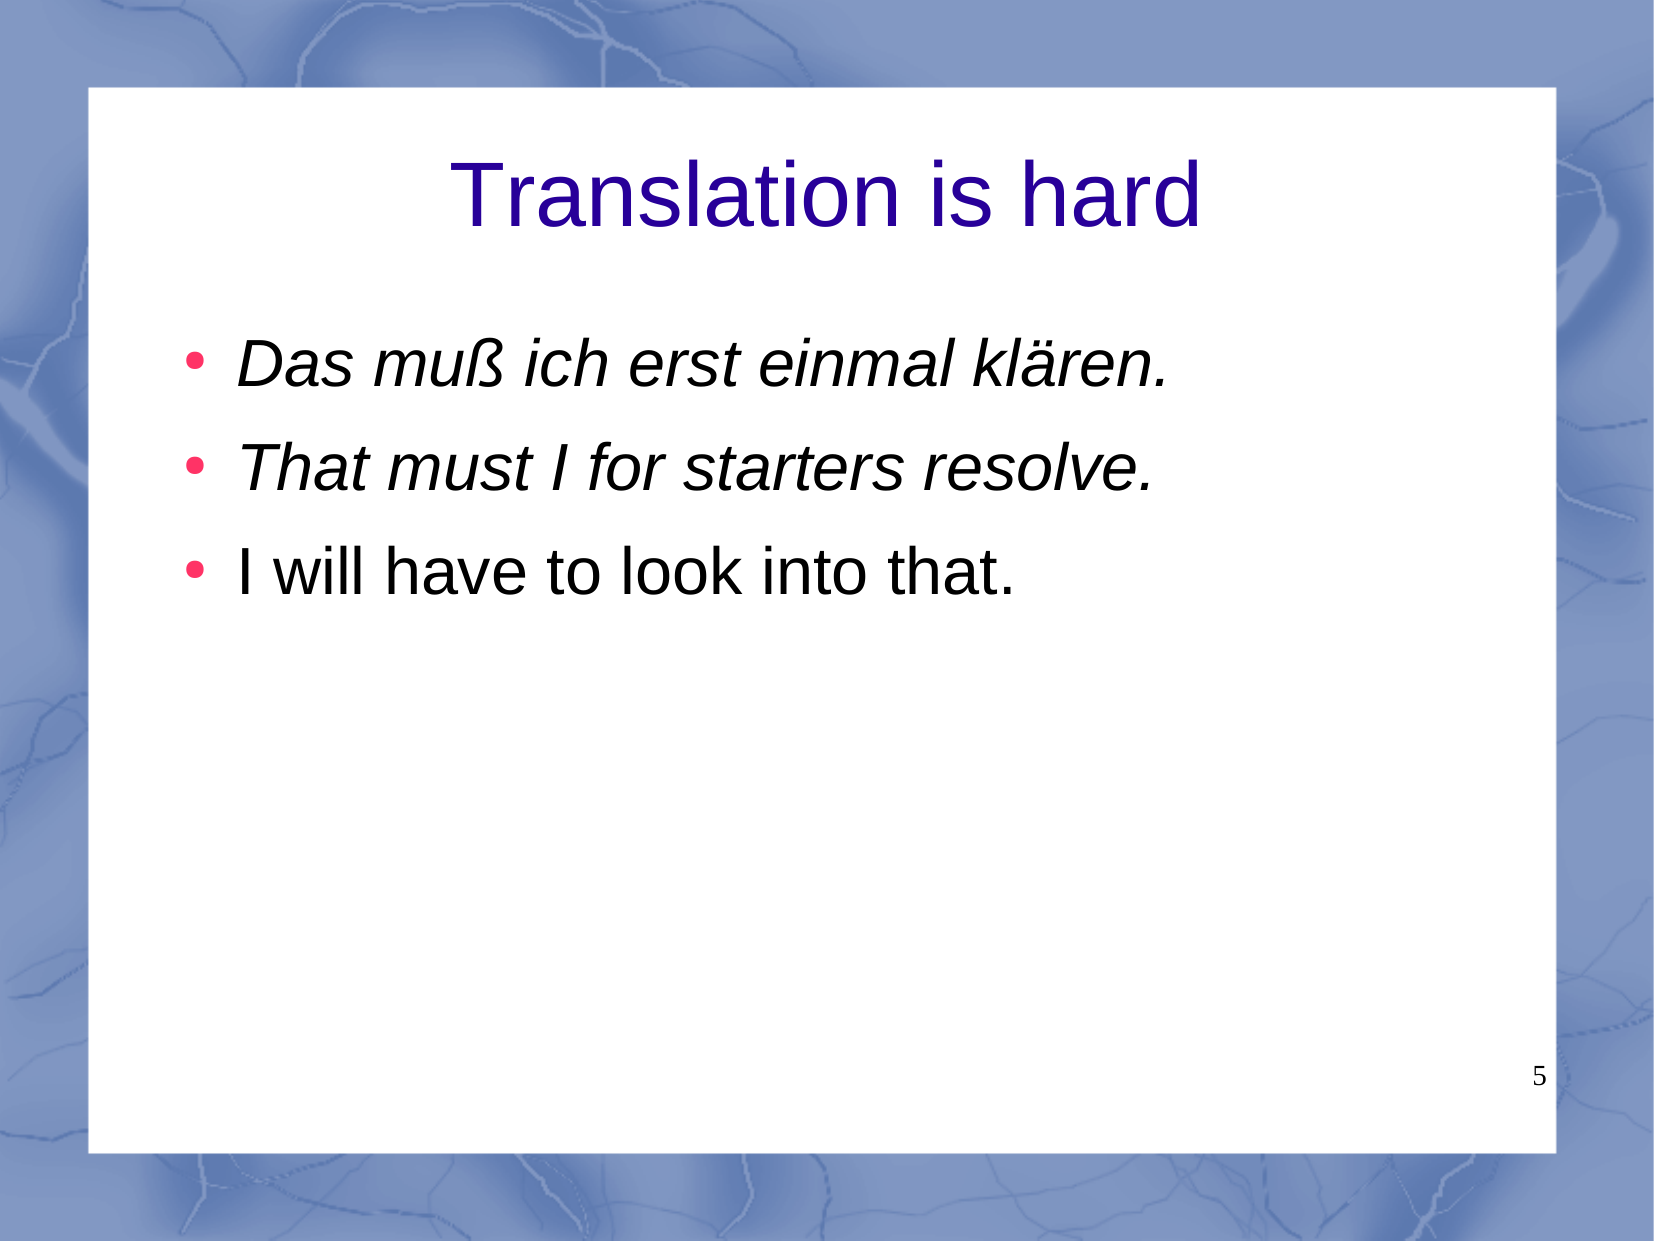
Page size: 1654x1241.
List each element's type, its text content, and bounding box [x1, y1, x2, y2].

picture [0, 0, 1654, 1241]
title Translation is hard [118, 90, 1536, 298]
list Das muß ich erst einmal klären. That must I for starters resolve. I will have to look into that. [147, 325, 1506, 996]
